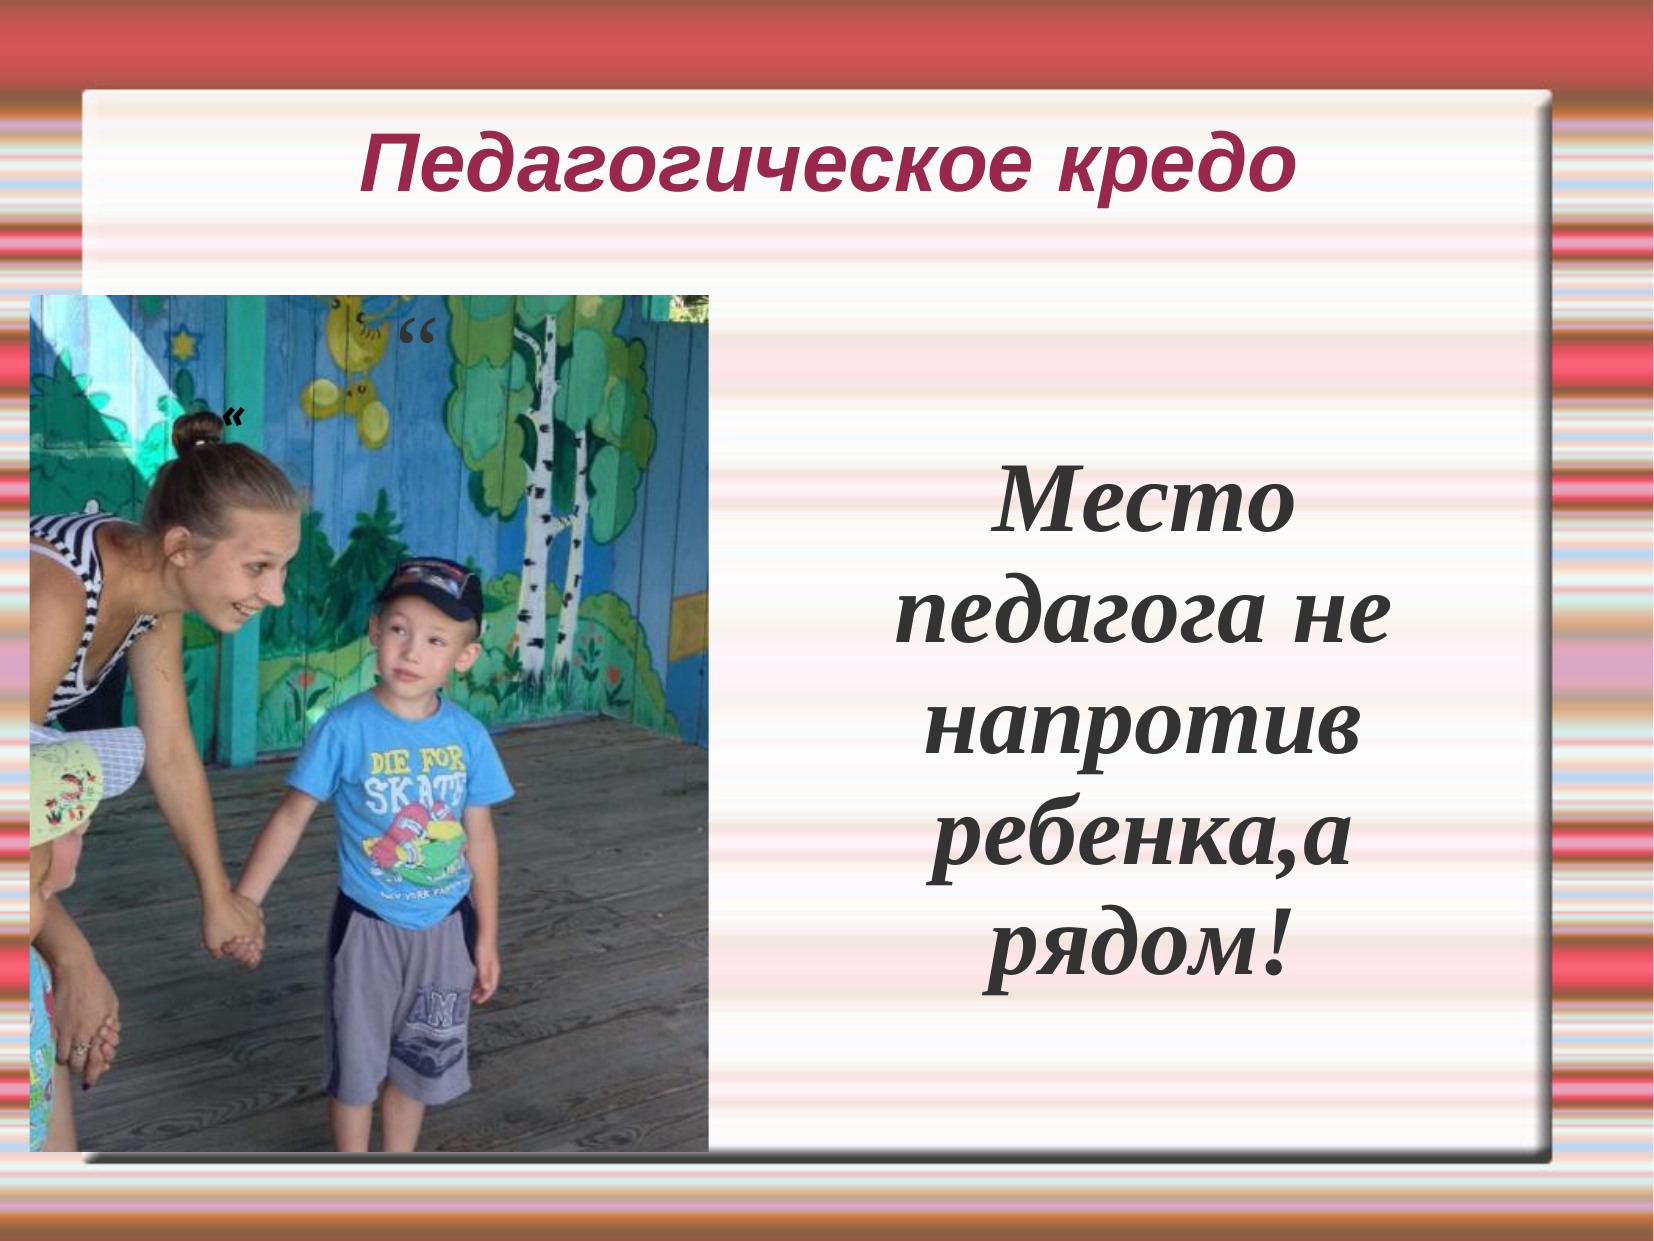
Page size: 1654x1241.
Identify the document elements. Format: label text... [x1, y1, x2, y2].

text_box Место педагога не напротив ребенка,а рядом! [708, 442, 1496, 886]
title Педагогическое кредо [123, 88, 1536, 237]
picture [0, 0, 1654, 1241]
text_box « [200, 383, 266, 435]
list “ [29, 295, 709, 1152]
